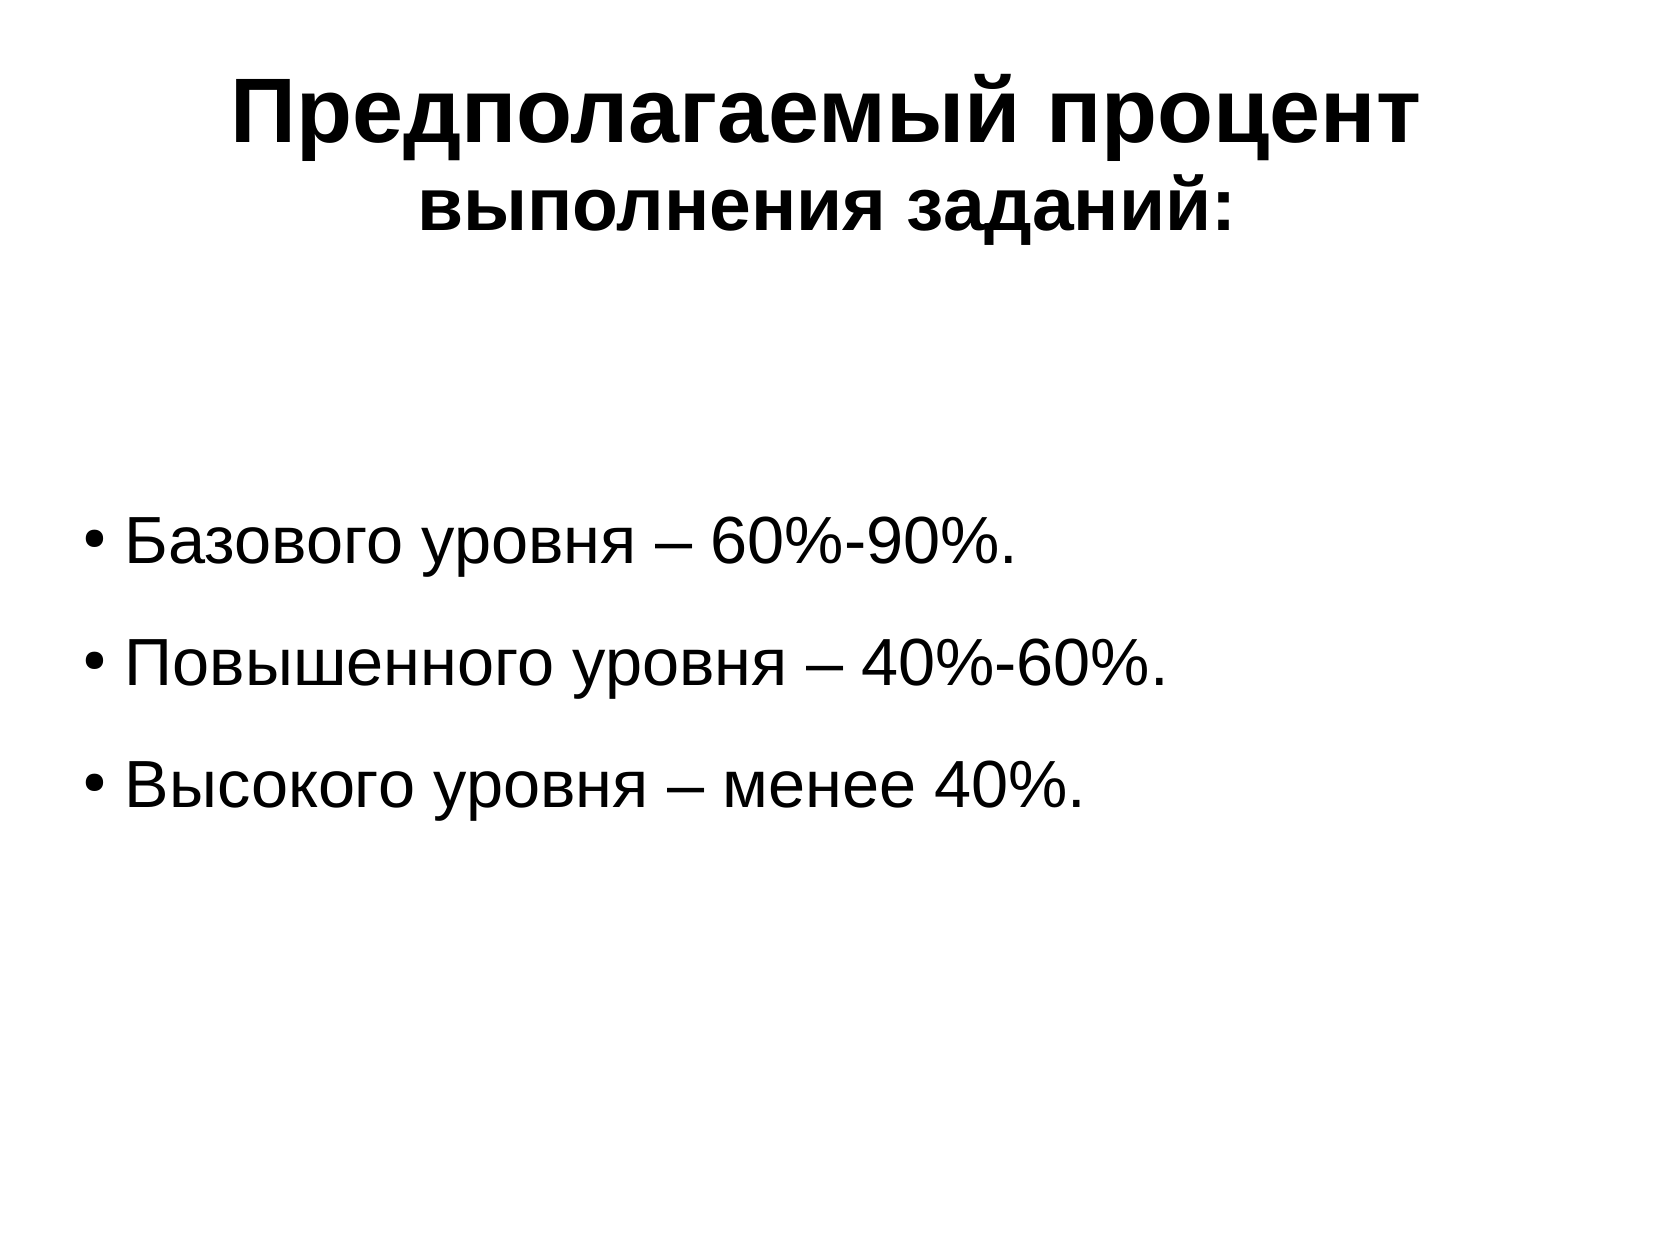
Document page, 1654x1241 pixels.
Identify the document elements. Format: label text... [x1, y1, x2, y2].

title Предполагаемый процент выполнения заданий: [82, 56, 1571, 250]
subtitle Базового уровня – 60%-90%. Повышенного уровня – 40%-60%. Высокого уровня – менее 40%. [82, 297, 1571, 1102]
